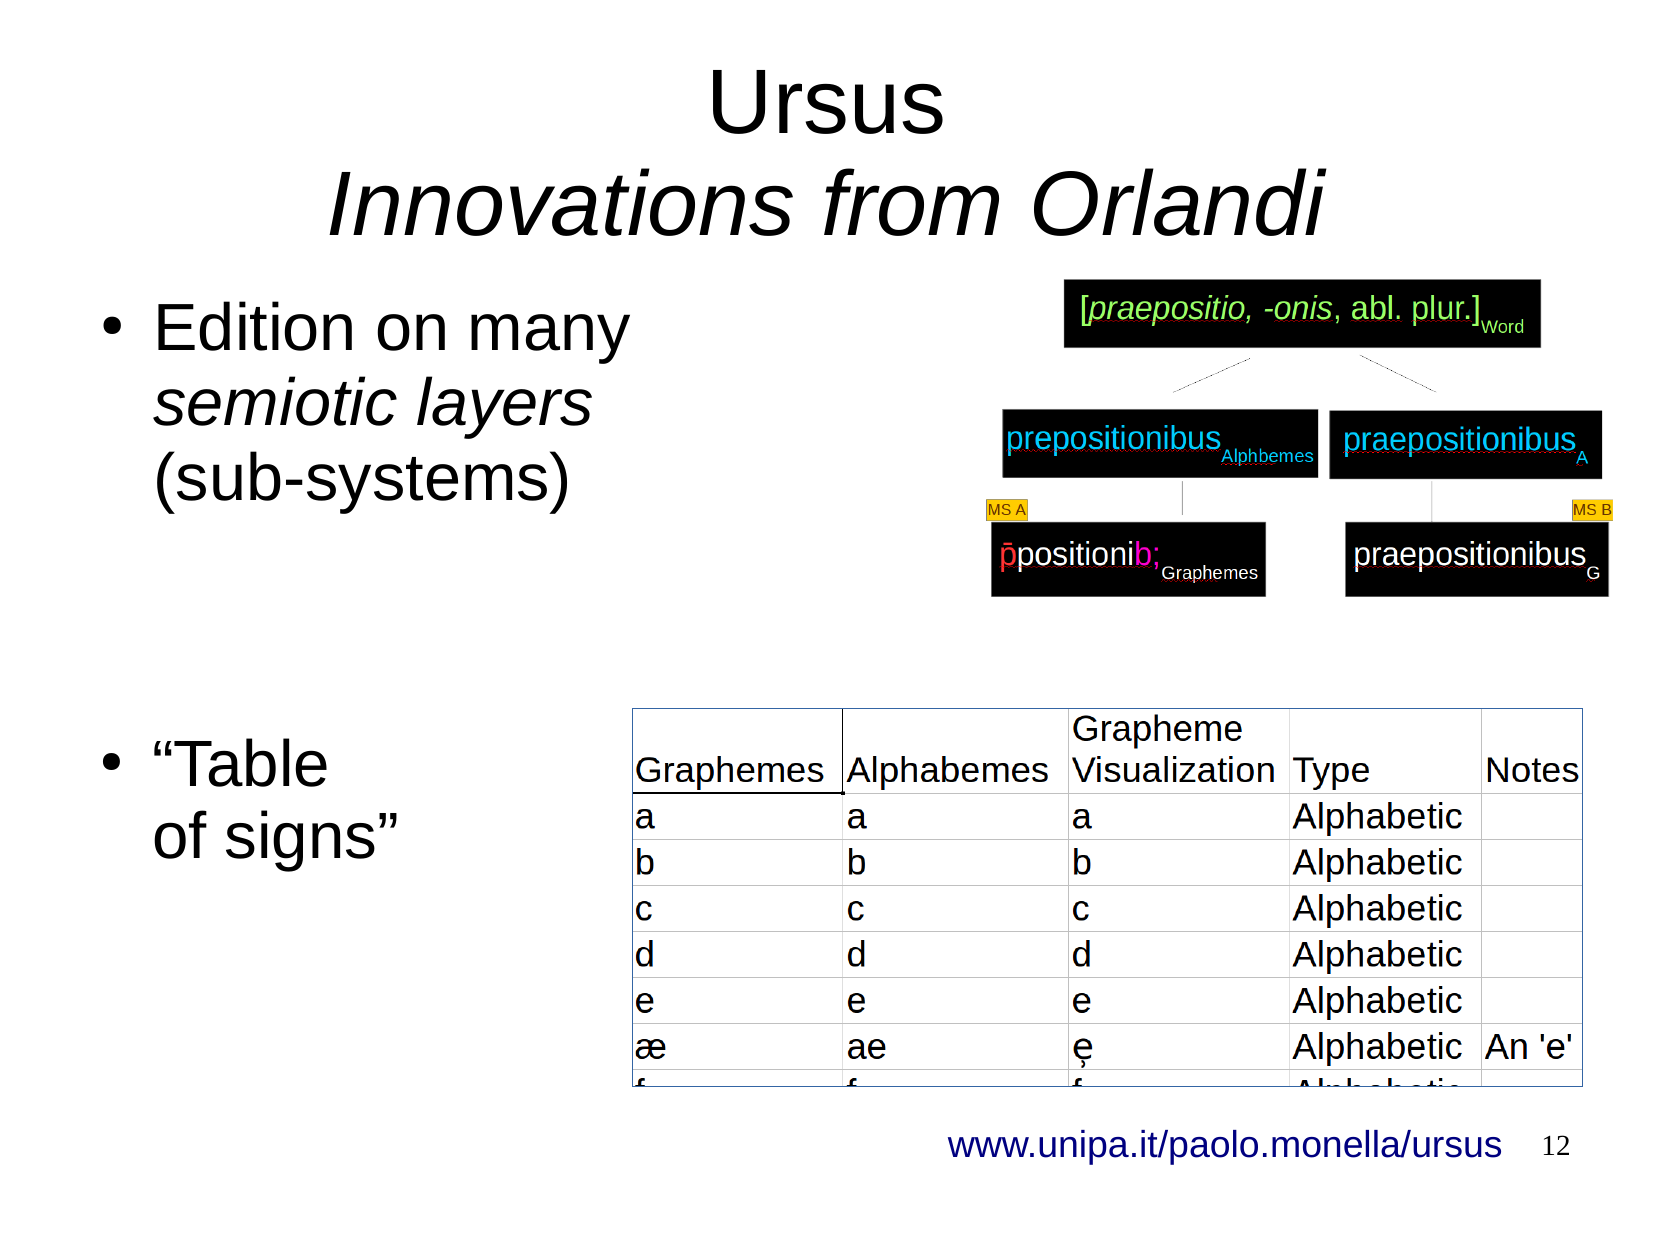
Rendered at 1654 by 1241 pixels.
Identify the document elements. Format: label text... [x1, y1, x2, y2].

list “Table of signs” [82, 727, 632, 875]
text_box www.unipa.it/paolo.monella/ursus [933, 1116, 1548, 1216]
list Edition on many semiotic layers (sub-systems) [82, 290, 863, 638]
title Ursus Innovations from Orlandi [82, 49, 1571, 257]
picture [986, 279, 1613, 597]
picture [632, 708, 1583, 1087]
